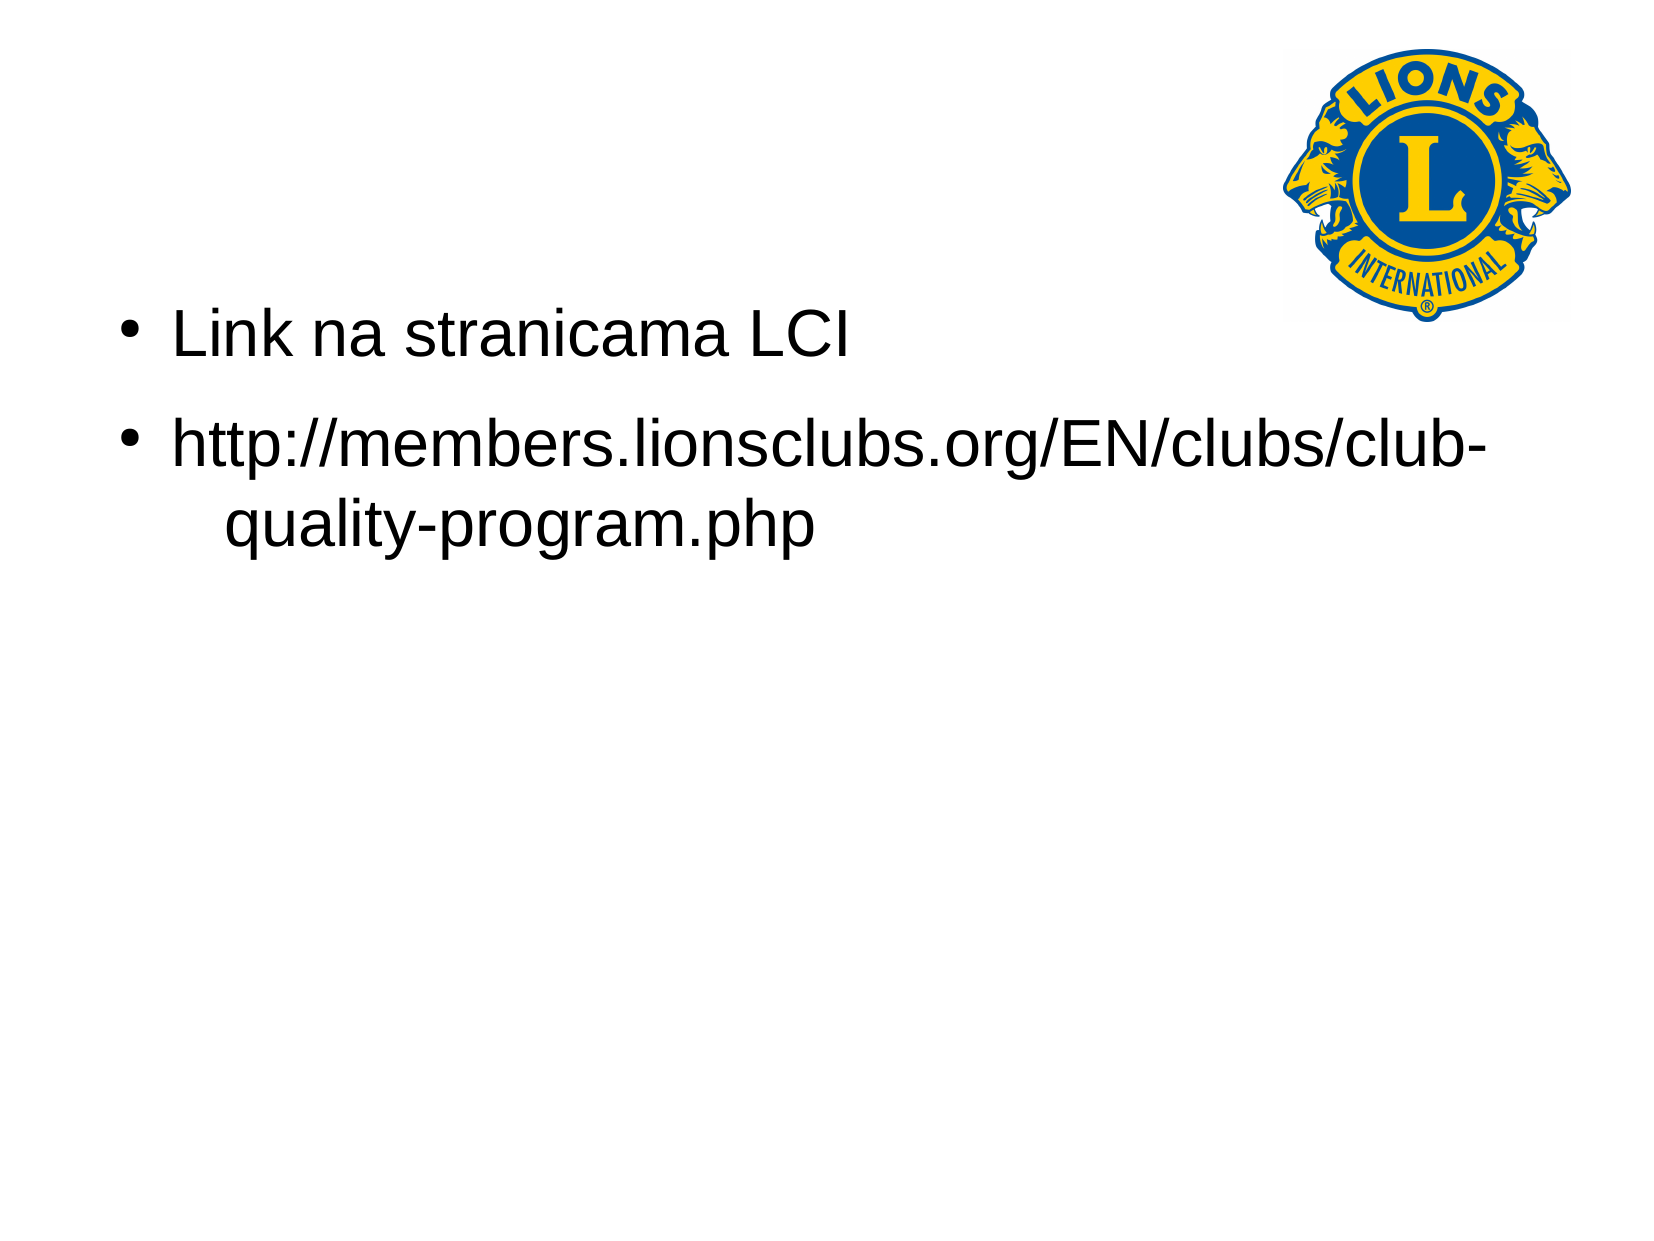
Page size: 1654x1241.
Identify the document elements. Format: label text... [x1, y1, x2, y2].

list Link na stranicama LCI http://members.lionsclubs.org/EN/clubs/club-quality-program.php [82, 290, 1571, 1010]
